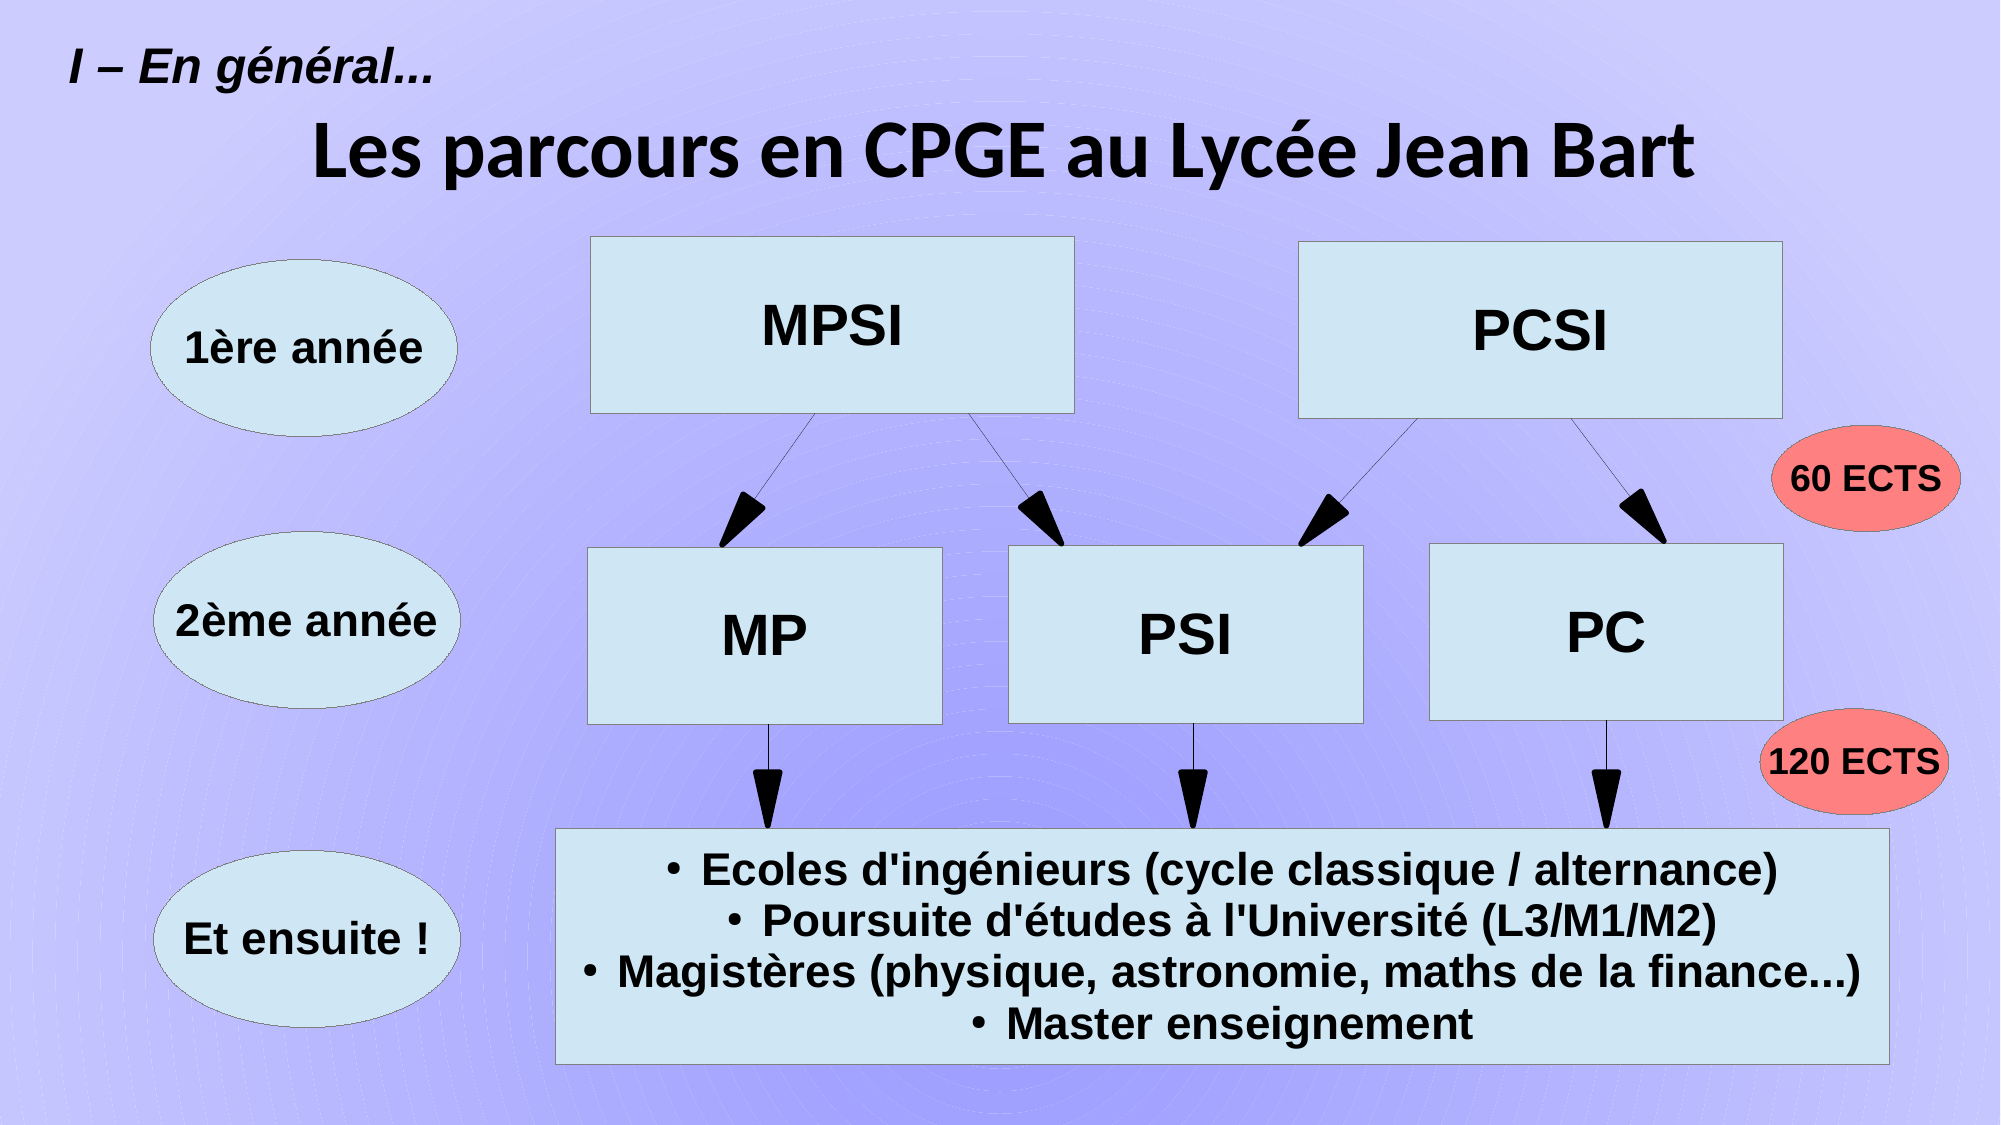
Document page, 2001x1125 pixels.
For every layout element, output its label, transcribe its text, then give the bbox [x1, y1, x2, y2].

text_box PCSI [1298, 241, 1783, 419]
text_box MP [587, 547, 943, 725]
text_box 120 ECTS [1759, 708, 1949, 815]
text_box PSI [1008, 545, 1364, 724]
text_box MPSI [590, 236, 1075, 414]
text_box I – En général... [53, 30, 551, 160]
text_box 60 ECTS [1771, 425, 1961, 532]
text_box Ecoles d'ingénieurs (cycle classique / alternance) Poursuite d'études à l'Université (L3/M1/M2) Magistères (physique, astronomie, maths de la finance...) Master enseignement [555, 828, 1890, 1065]
text_box PC [1429, 543, 1784, 721]
text_box 2ème année [153, 531, 461, 709]
text_box Et ensuite ! [153, 850, 461, 1028]
text_box 1ère année [150, 259, 458, 437]
text_box Les parcours en CPGE au Lycée Jean Bart [35, 87, 1975, 202]
